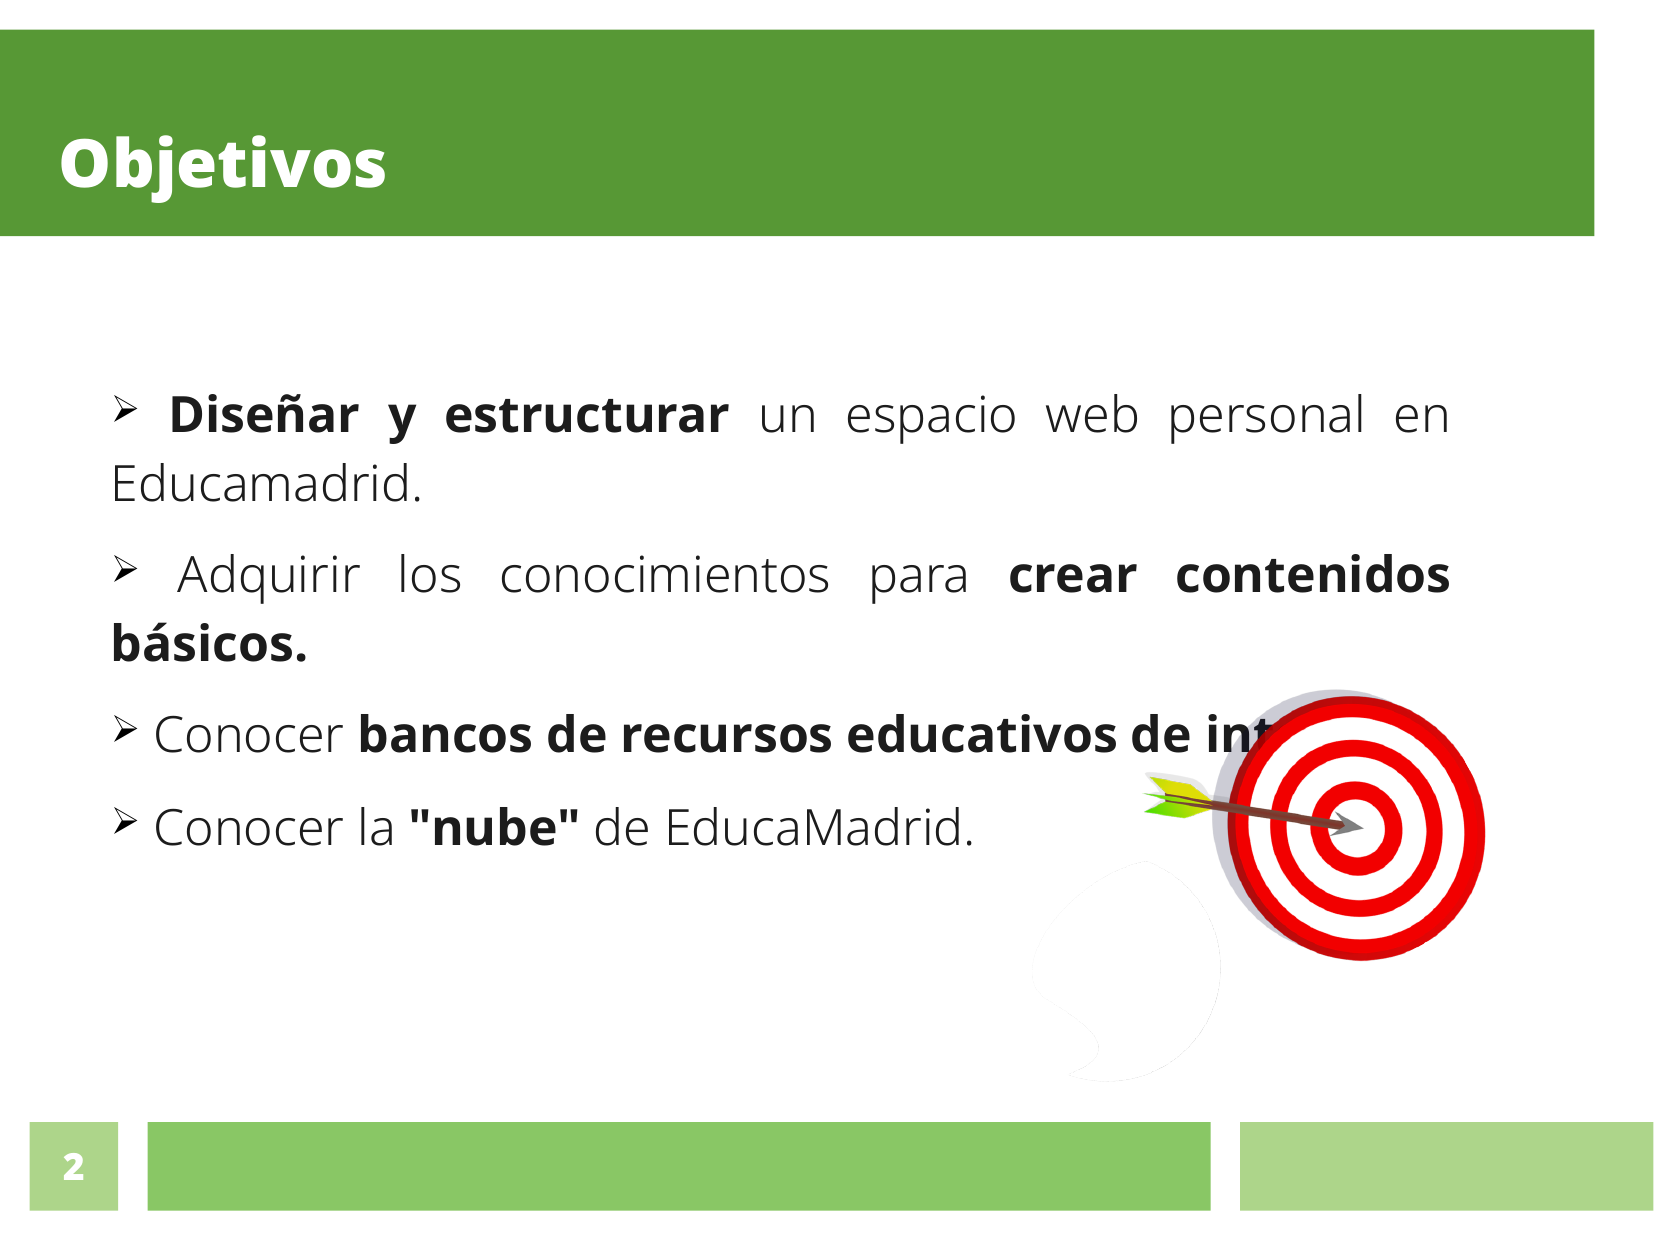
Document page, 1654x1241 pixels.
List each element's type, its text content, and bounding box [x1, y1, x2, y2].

list Diseñar y estructurar un espacio web personal en Educamadrid. Adquirir los conocimientos para crear contenidos básicos. Conocer bancos de recursos educativos de interés Conocer la "nube" de EducaMadrid. [63, 379, 1452, 967]
title Objetivos [59, 59, 1595, 207]
picture [958, 634, 1532, 1124]
